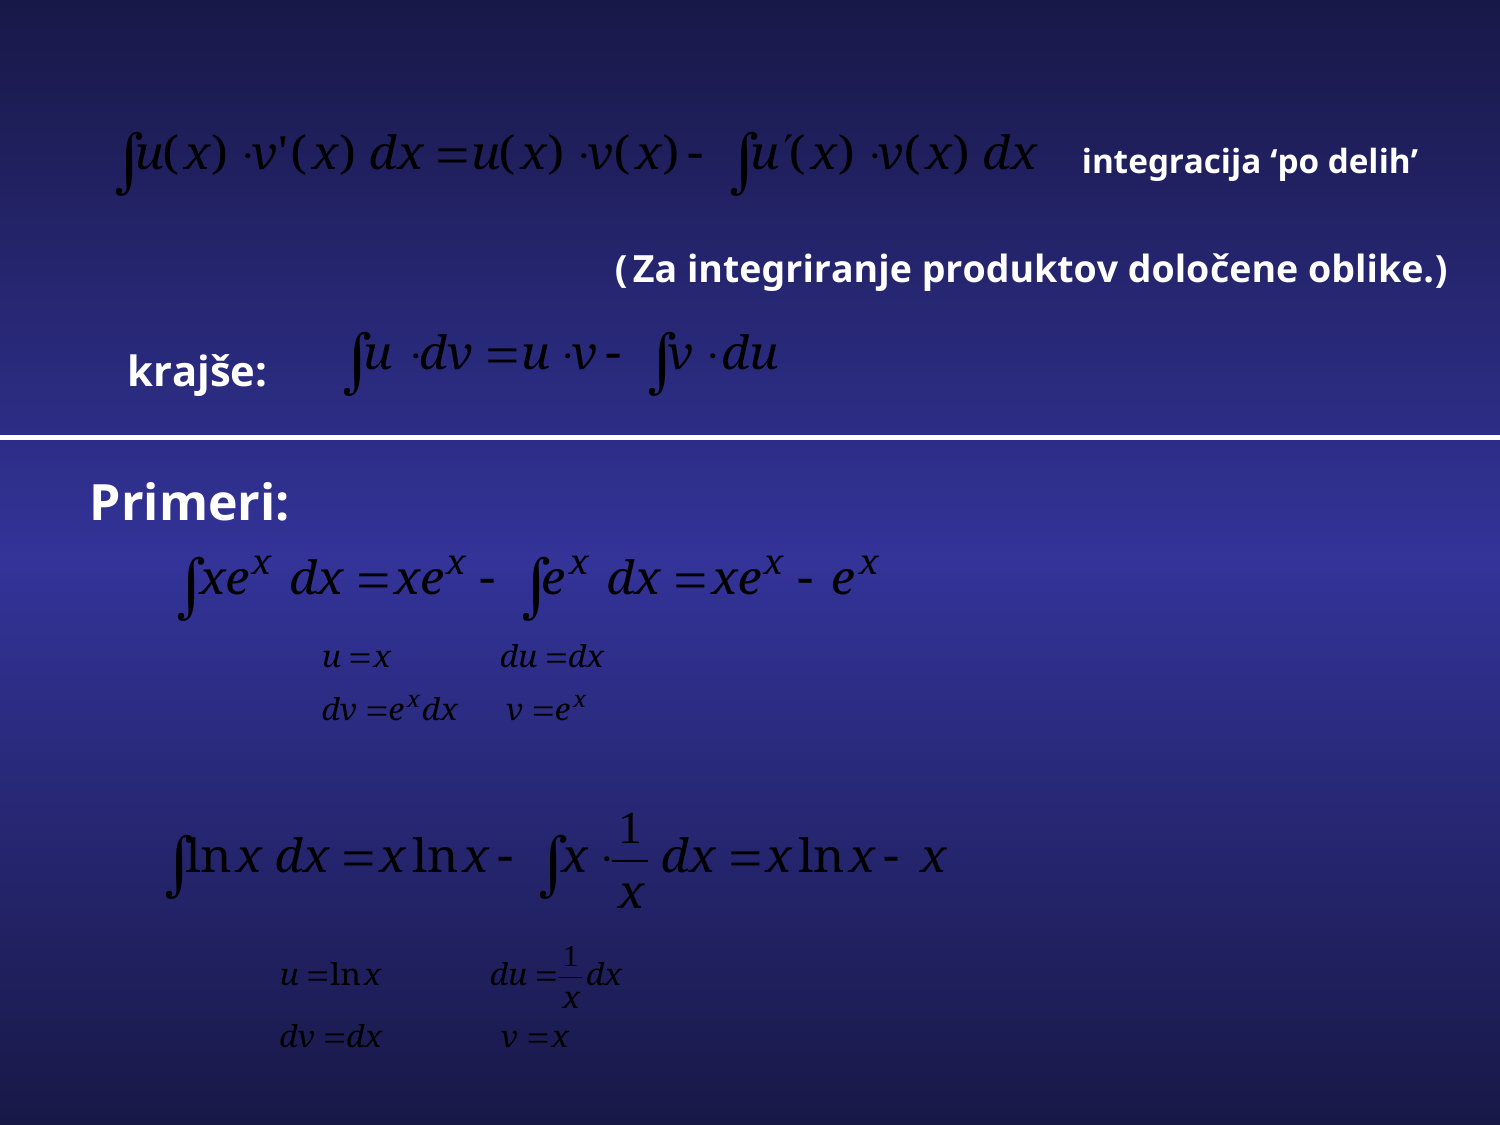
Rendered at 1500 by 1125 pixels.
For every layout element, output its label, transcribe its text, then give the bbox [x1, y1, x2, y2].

text_box krajše: [112, 337, 301, 403]
chart [162, 537, 892, 630]
chart [275, 937, 629, 1054]
chart [99, 112, 1045, 205]
text_box ( Za integriranje produktov določene oblike.) [599, 237, 1475, 298]
chart [317, 637, 610, 729]
text_box Primeri: [74, 462, 325, 538]
chart [328, 312, 787, 405]
text_box integracija ‘po delih’ [1062, 132, 1438, 188]
chart [150, 800, 956, 919]
